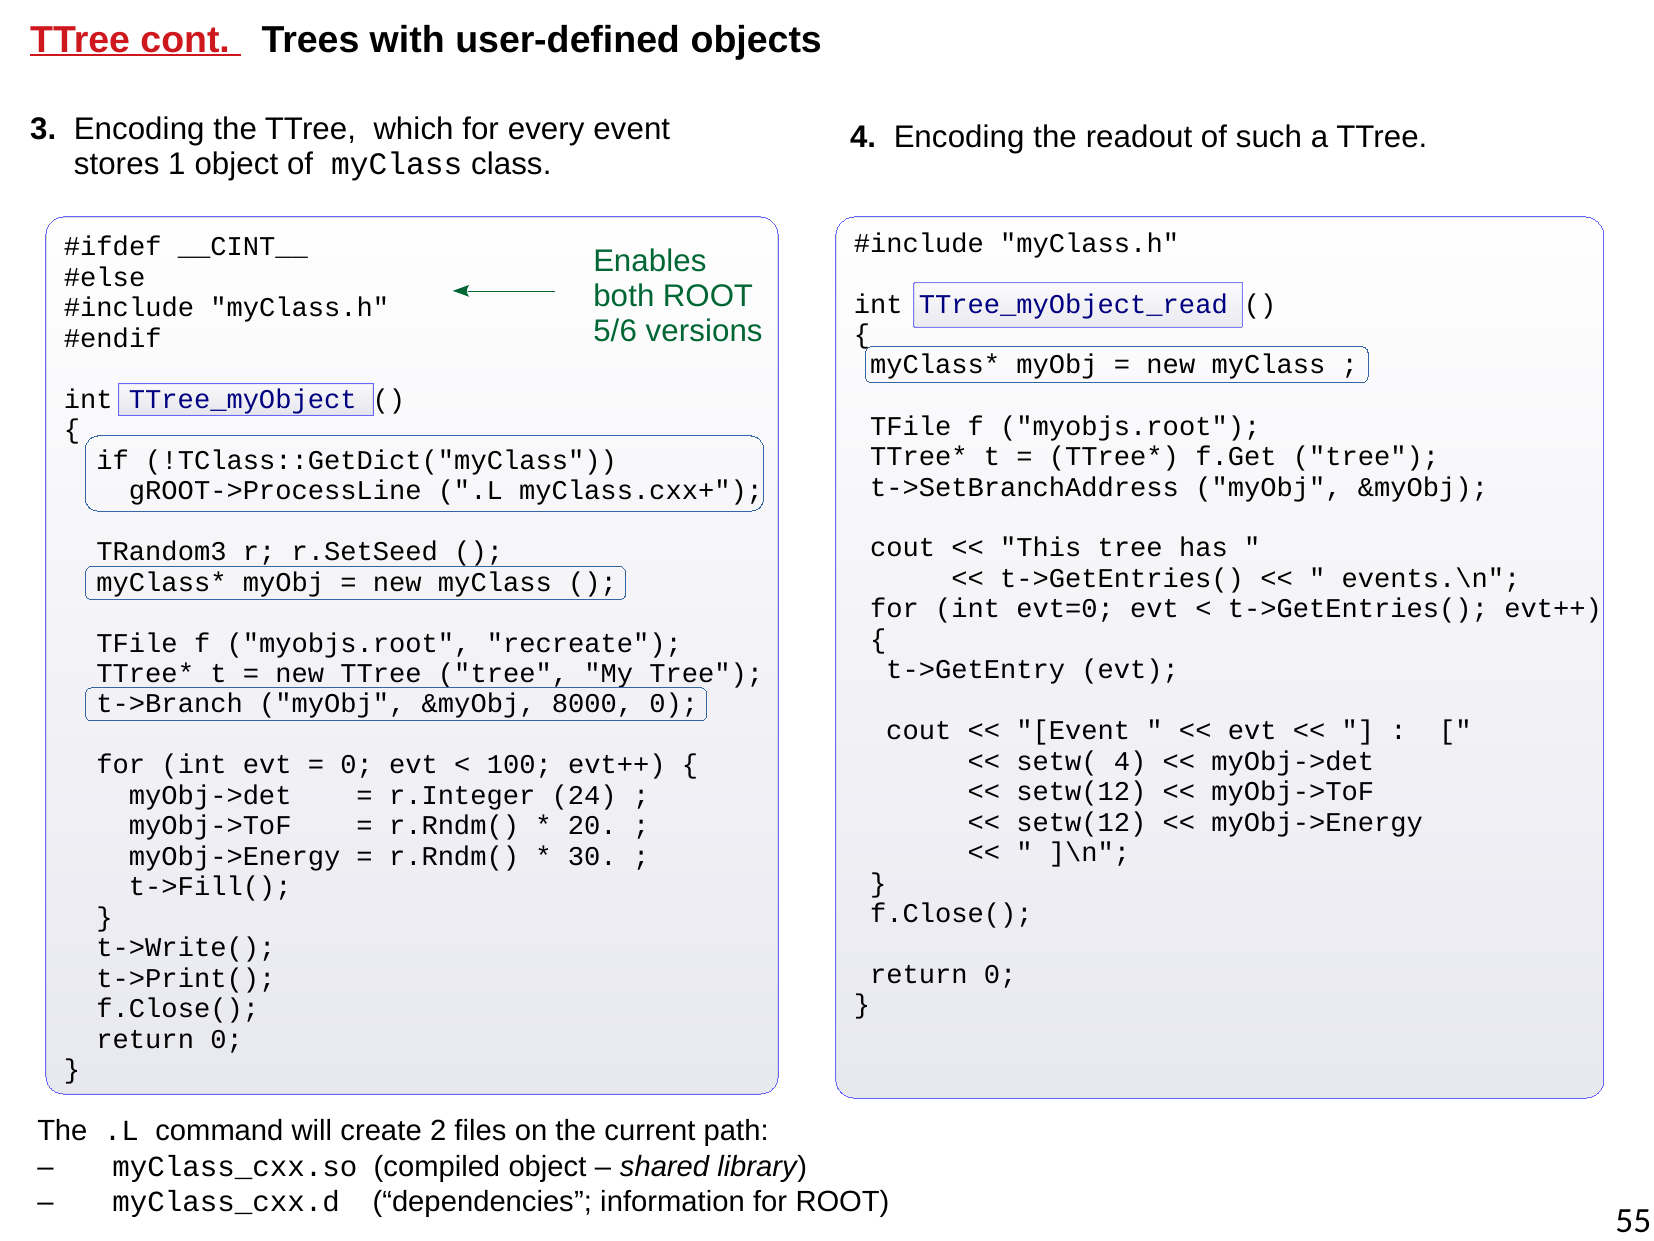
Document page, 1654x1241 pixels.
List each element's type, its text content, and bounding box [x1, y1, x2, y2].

text_box #ifdef __CINT__ #else #include "myClass.h" #endif int TTree_myObject () { if (!TClass::GetDict("myClass")) gROOT->ProcessLine (".L myClass.cxx+"); TRandom3 r; r.SetSeed (); myClass* myObj = new myClass (); TFile f ("myobjs.root", "recreate"); TTree* t = new TTree ("tree", "My Tree"); t->Branch ("myObj", &myObj, 8000, 0); for (int evt = 0; evt < 100; evt++) { myObj->det = r.Integer (24) ; myObj->ToF = r.Rndm() * 20. ; myObj->Energy = r.Rndm() * 30. ; t->Fill(); } t->Write(); t->Print(); f.Close(); return 0; } [49, 241, 779, 1095]
text_box 4. Encoding the readout of such a TTree. [835, 111, 1506, 161]
text_box #include "myClass.h" int TTree_myObject_read () { myClass* myObj = new myClass ; TFile f ("myobjs.root"); TTree* t = (TTree*) f.Get ("tree"); t->SetBranchAddress ("myObj", &myObj); cout << "This tree has " << t->GetEntries() << " events.\n"; for (int evt=0; evt < t->GetEntries(); evt++) { t->GetEntry (evt); cout << "[Event " << evt << "] : [" << setw( 4) << myObj->det << setw(12) << myObj->ToF << setw(12) << myObj->Energy << " ]\n"; } f.Close(); return 0; } [838, 222, 1619, 1048]
text_box [841, 216, 1599, 222]
text_box [45, 241, 49, 1086]
text_box Enables both ROOT 5/6 versions [578, 241, 789, 376]
text_box TTree cont. Trees with user-defined objects 3. Encoding the TTree, which for every event stores 1 object of myClass class. [15, 10, 1636, 241]
text_box The .L command will create 2 files on the current path: – myClass_cxx.so (compiled object – shared library) – myClass_cxx.d (“dependencies”; information for ROOT) [22, 1106, 915, 1228]
text_box [835, 226, 1604, 1099]
